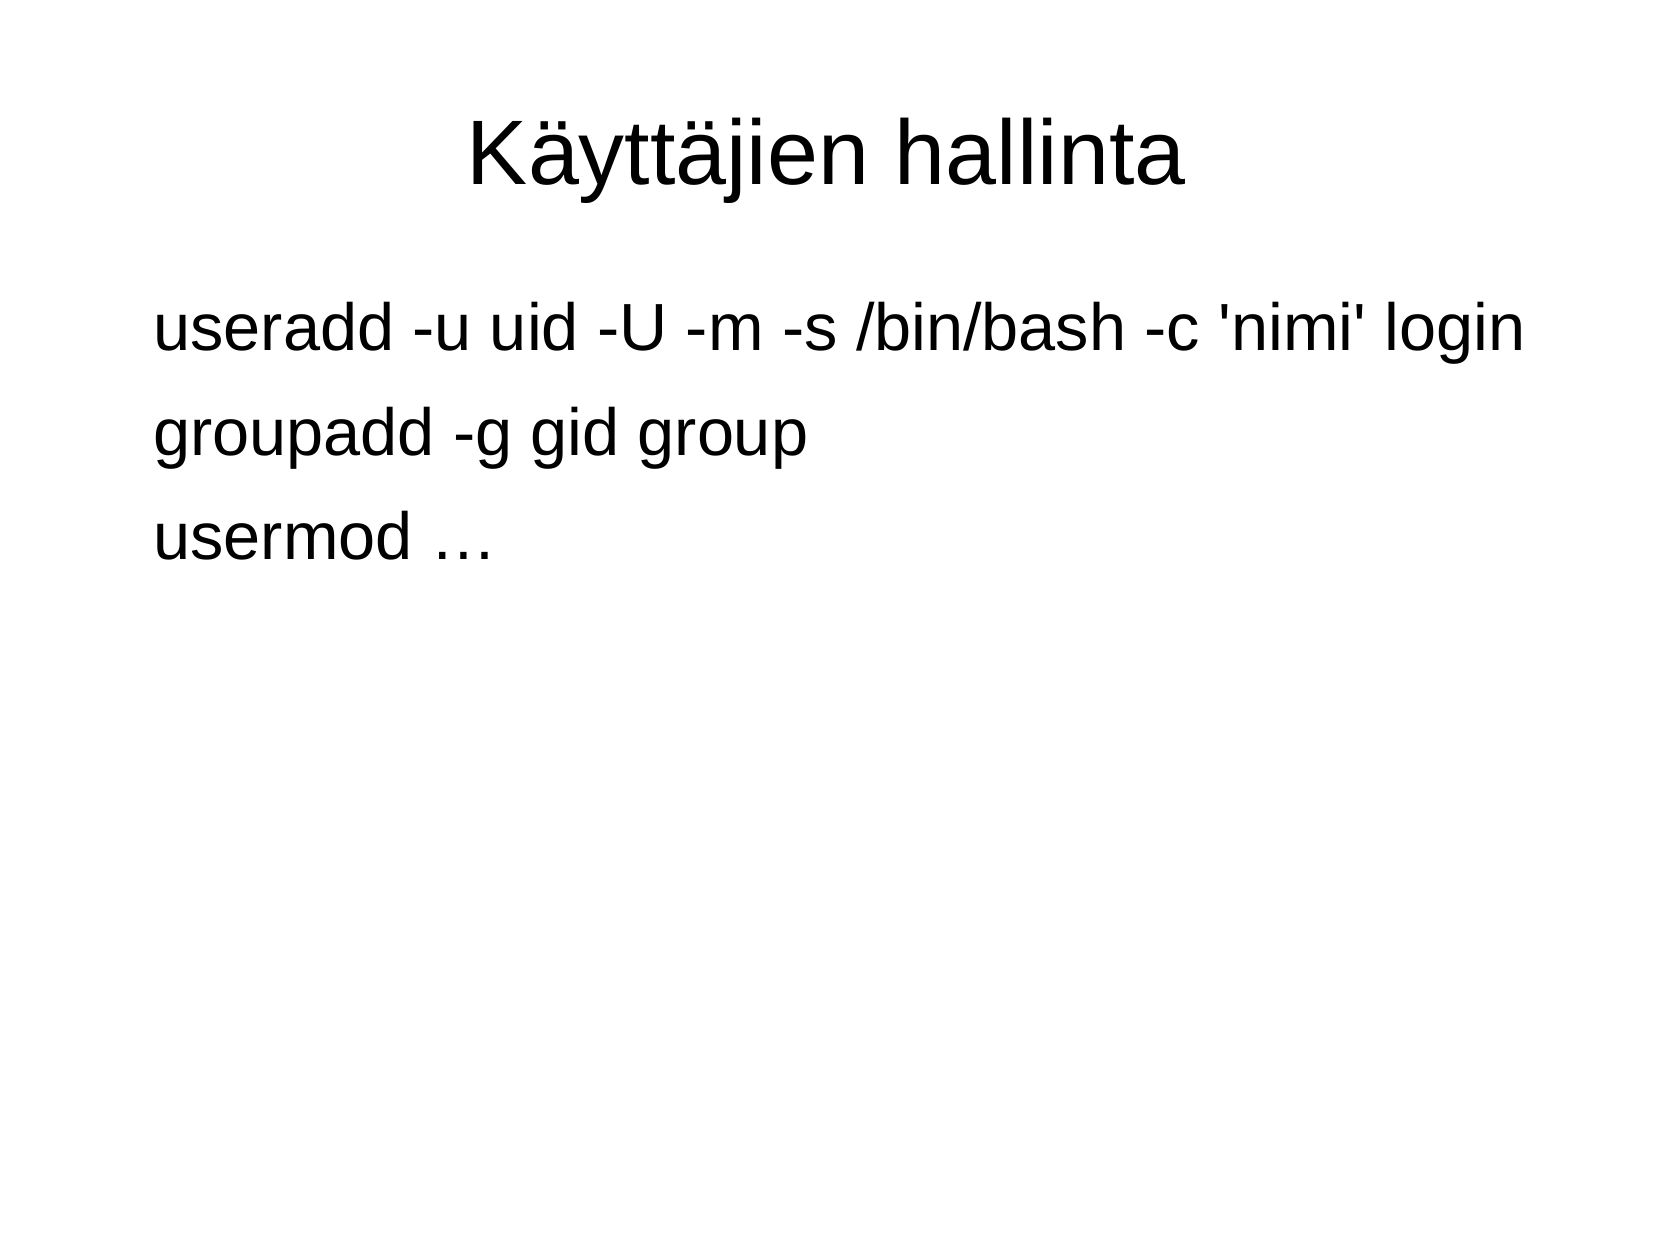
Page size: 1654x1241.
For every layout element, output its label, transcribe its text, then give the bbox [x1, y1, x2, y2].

list useradd -u uid -U -m -s /bin/bash -c 'nimi' login groupadd -g gid group usermod … [82, 290, 1571, 1010]
title Käyttäjien hallinta [82, 49, 1571, 257]
